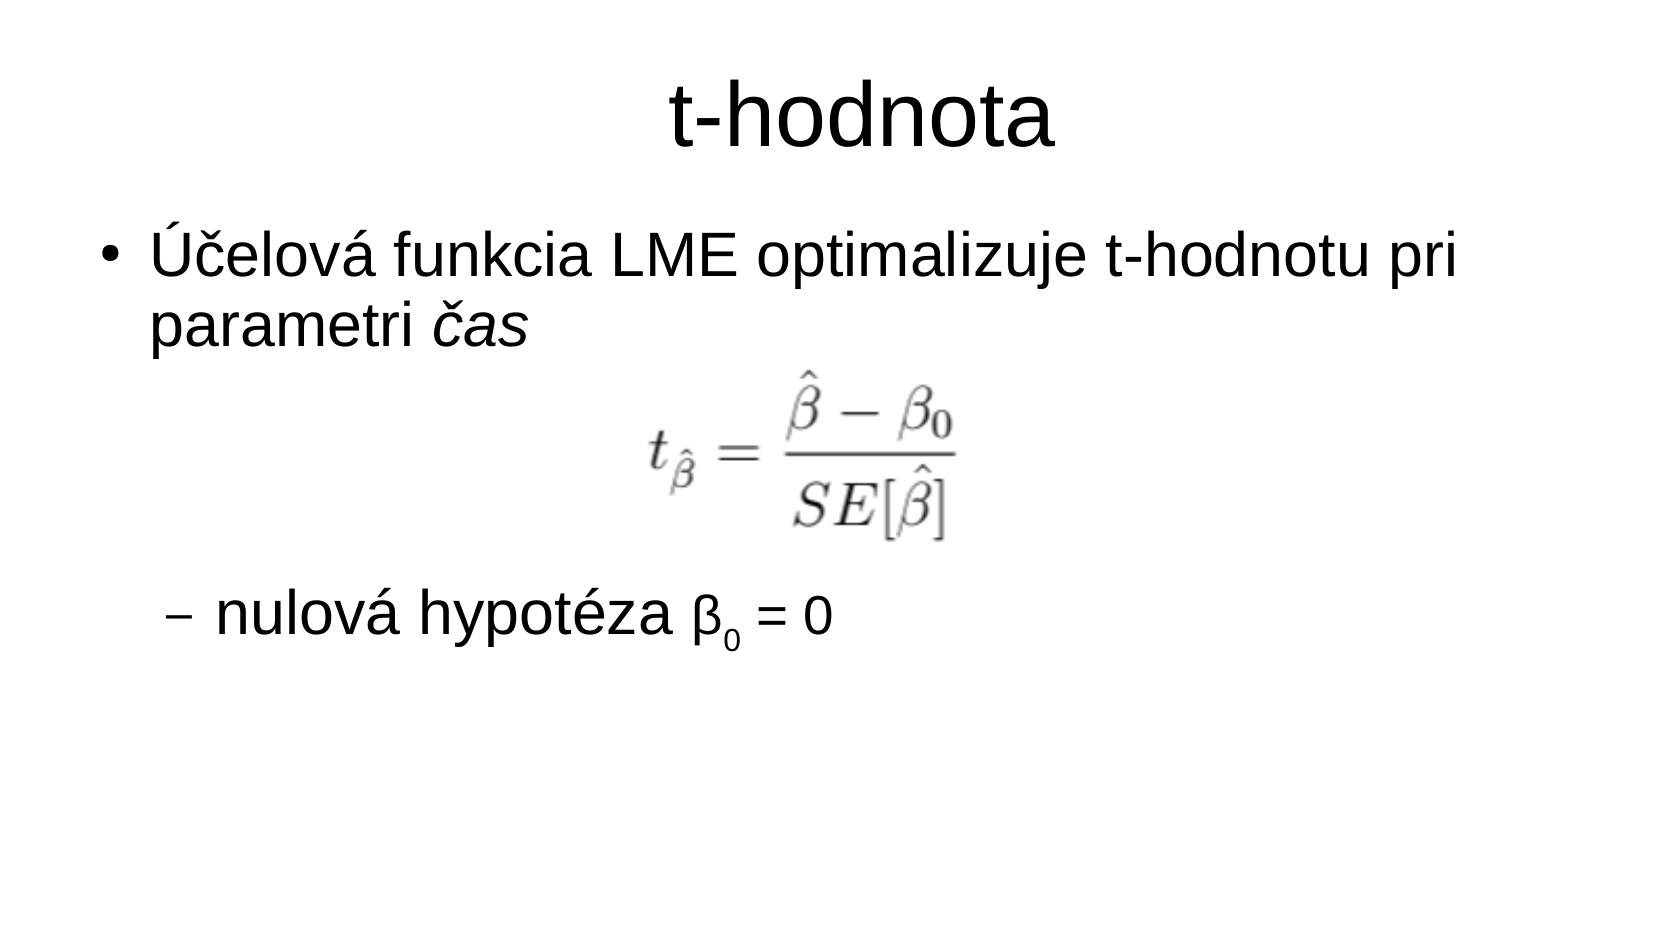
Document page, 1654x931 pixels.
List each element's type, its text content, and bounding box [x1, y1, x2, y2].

picture [623, 354, 993, 582]
title t-hodnota [82, 37, 1571, 122]
list Účelová funkcia LME optimalizuje t-hodnotu pri parametri čas nulová hypotéza β0 = 0 [82, 122, 1571, 662]
